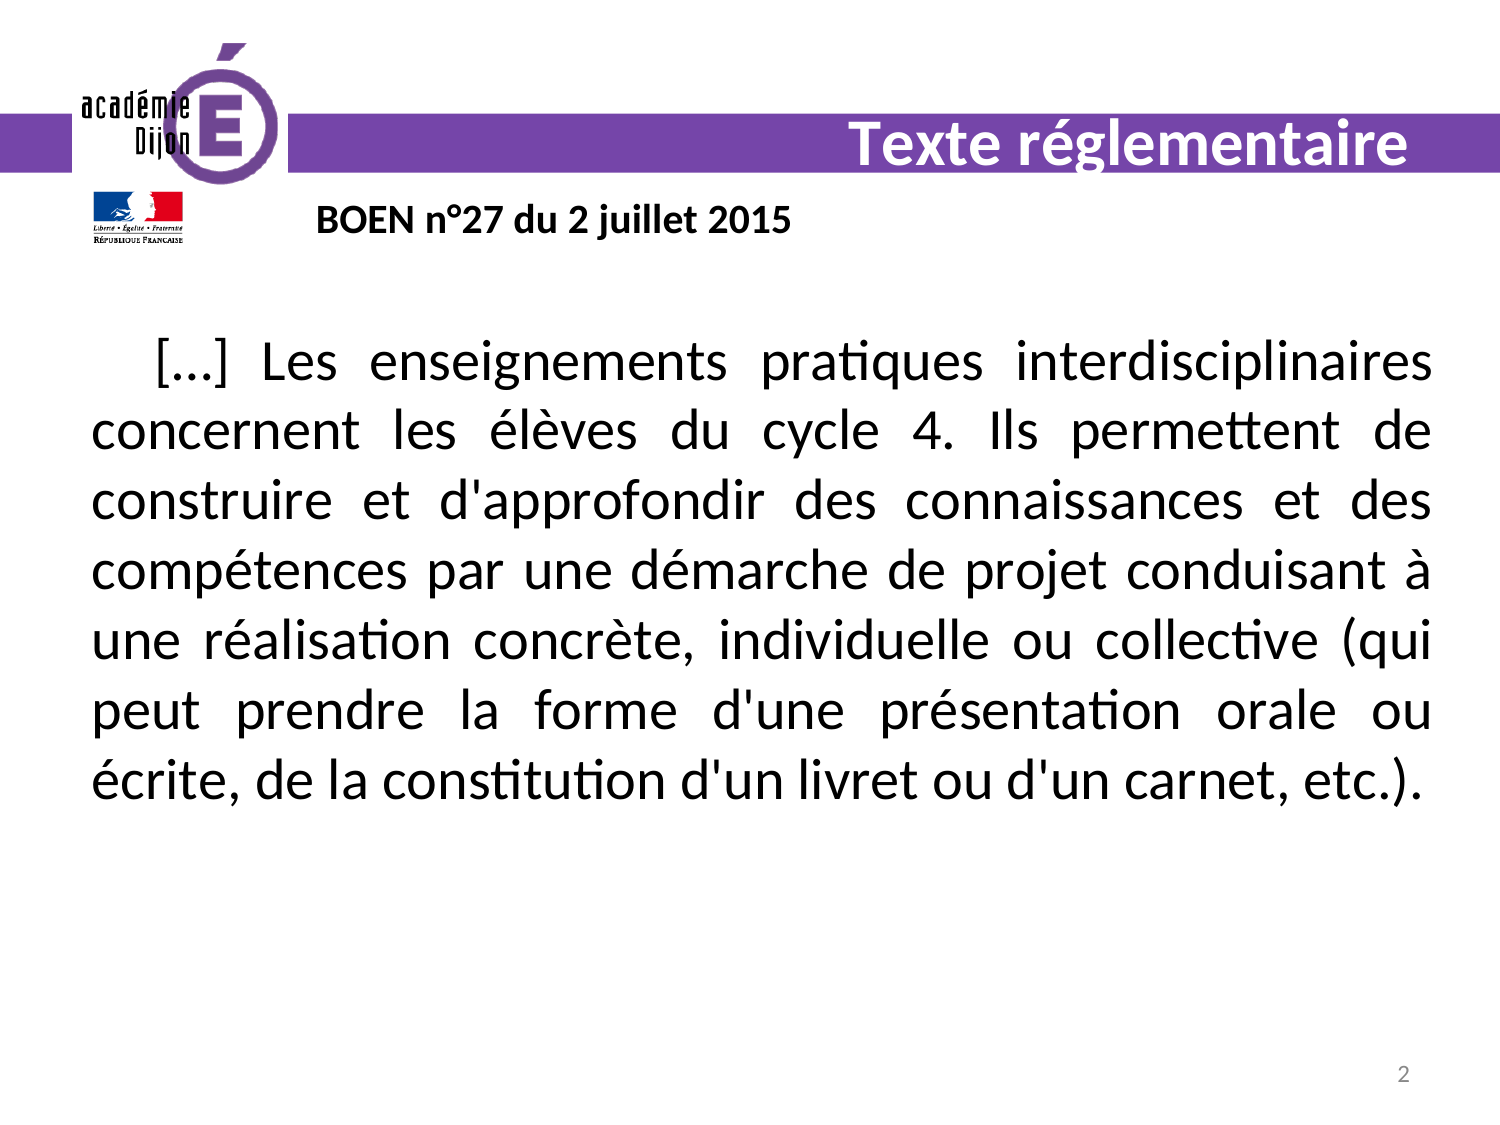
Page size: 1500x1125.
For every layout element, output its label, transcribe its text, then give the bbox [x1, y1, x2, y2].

text_box <number> [1074, 1042, 1426, 1103]
title Texte réglementaire [360, 45, 1425, 233]
list […] Les enseignements pratiques interdisciplinaires concernent les élèves du cycle 4. Ils permettent de construire et d'approfondir des connaissances et des compétences par une démarche de projet conduisant à une réalisation concrète, individuelle ou collective (qui peut prendre la forme d'une présentation orale ou écrite, de la constitution d'un livret ou d'un carnet, etc.). [76, 314, 1449, 988]
text_box BOEN n°27 du 2 juillet 2015 [301, 184, 845, 251]
picture [82, 43, 278, 243]
